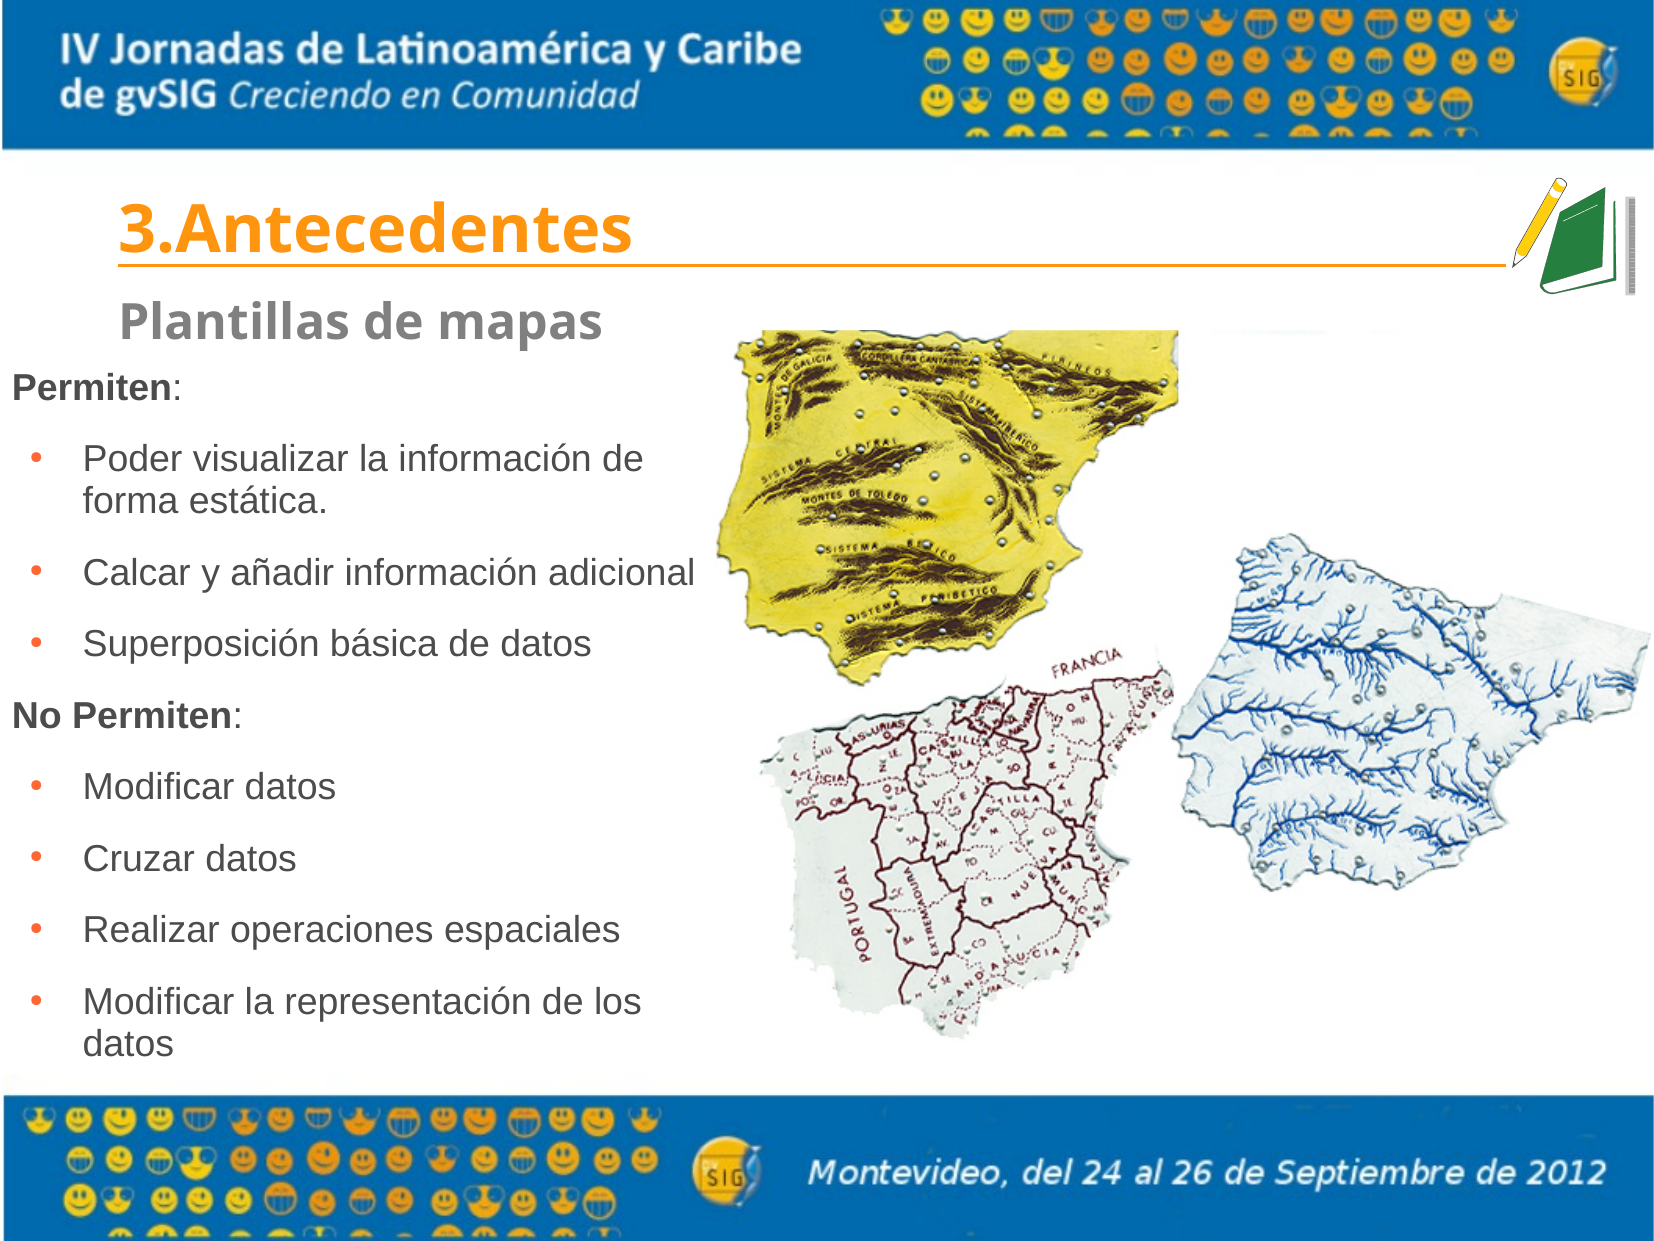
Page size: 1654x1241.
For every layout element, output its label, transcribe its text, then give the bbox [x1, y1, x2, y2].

picture [1, 0, 1654, 1241]
list Permiten: Poder visualizar la información de forma estática. Calcar y añadir información adicional Superposición básica de datos No Permiten: Modificar datos Cruzar datos Realizar operaciones espaciales Modificar la representación de los datos [11, 366, 697, 1065]
title 3.Antecedentes [118, 187, 1511, 266]
title Plantillas de mapas [118, 276, 857, 365]
